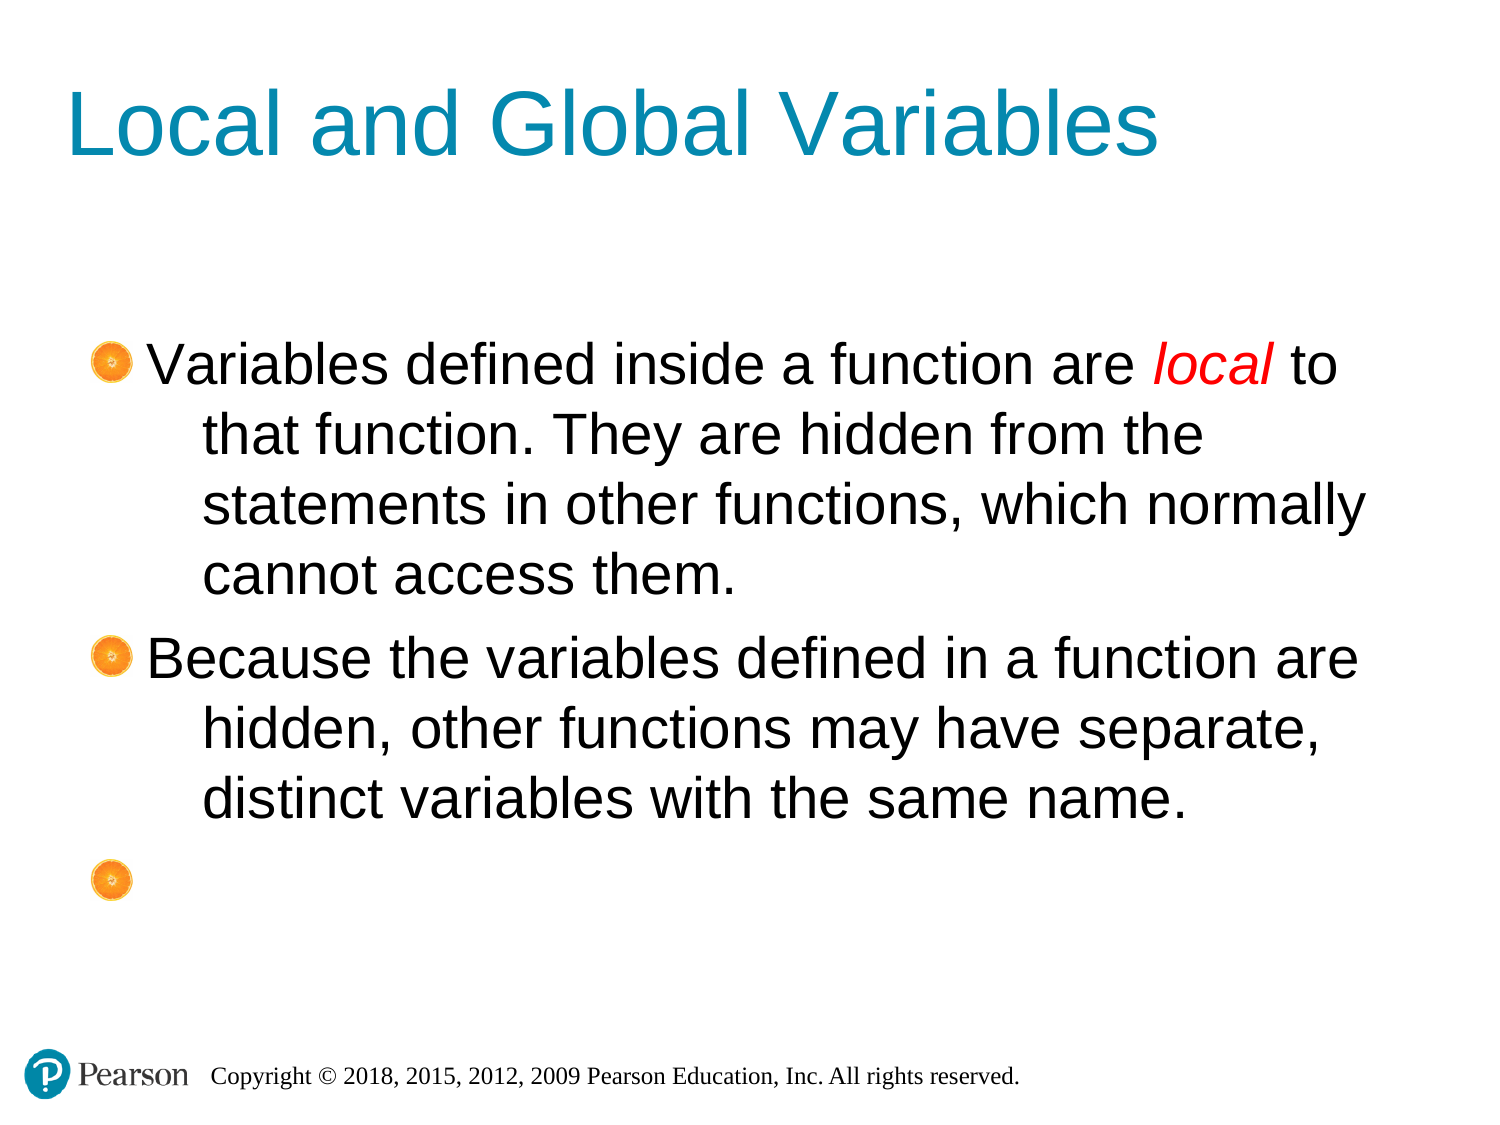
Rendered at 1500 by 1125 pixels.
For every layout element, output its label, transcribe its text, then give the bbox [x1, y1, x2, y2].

list Variables defined inside a function are local to that function. They are hidden from the statements in other functions, which normally cannot access them. Because the variables defined in a function are hidden, other functions may have separate, distinct variables with the same name. [75, 319, 1388, 934]
title Local and Global Variables [50, 24, 1401, 213]
